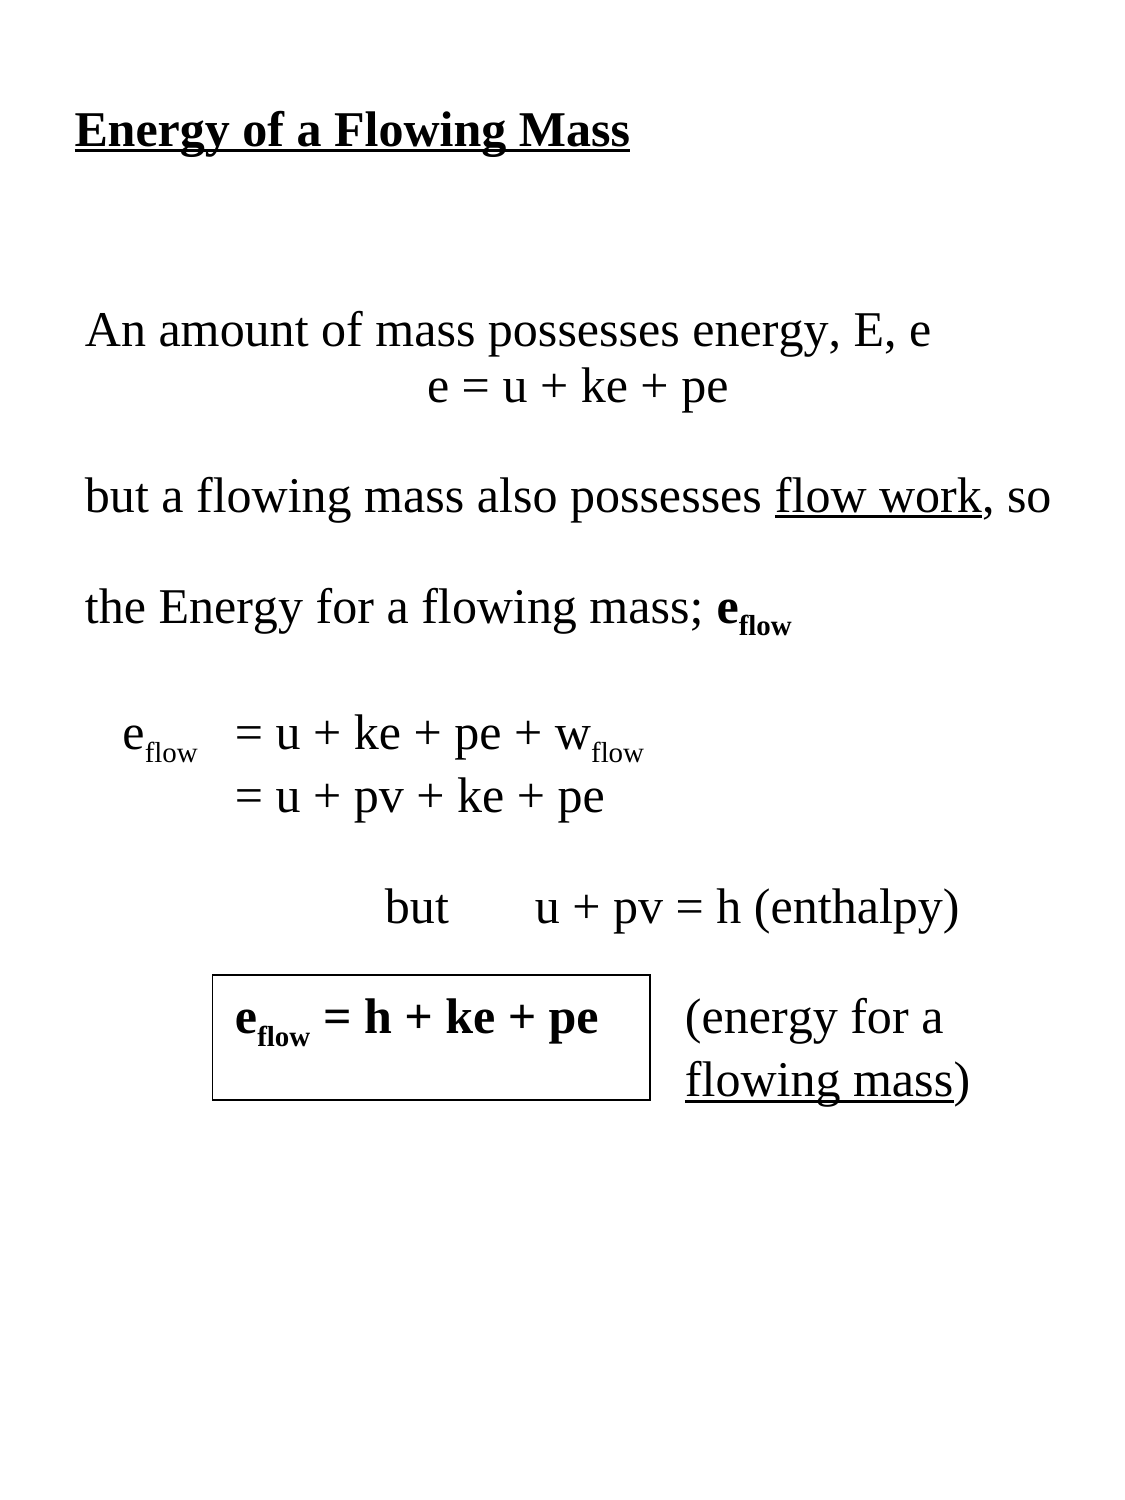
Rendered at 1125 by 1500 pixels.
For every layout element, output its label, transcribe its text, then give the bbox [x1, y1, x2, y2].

text_box An amount of mass possesses energy, E, e e = u + ke + pe but a flowing mass also possesses flow work, so the Energy for a flowing mass; eflow eflow = u + ke + pe + wflow = u + pv + ke + pe but u + pv = h (enthalpy) eflow = h + ke + pe (energy for a flowing mass) [70, 294, 1086, 1116]
text_box Energy of a Flowing Mass [59, 94, 850, 165]
